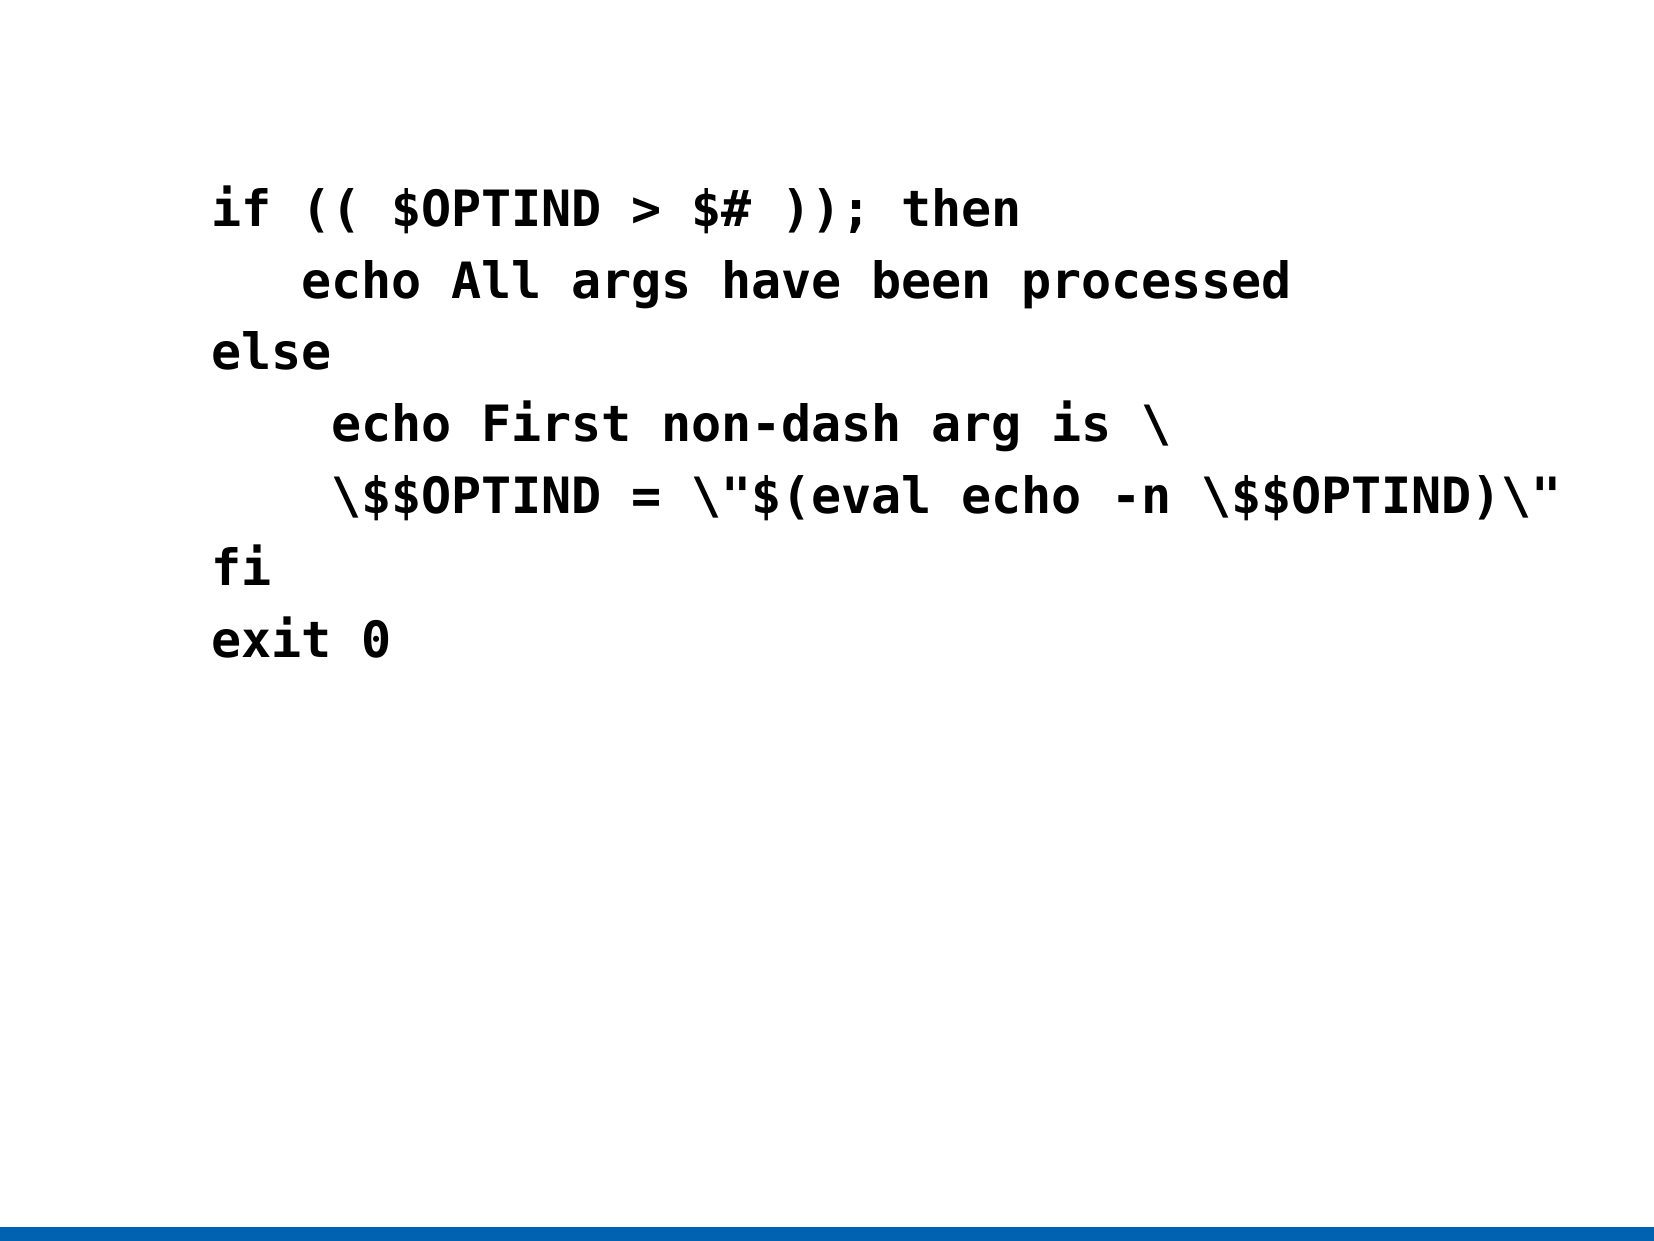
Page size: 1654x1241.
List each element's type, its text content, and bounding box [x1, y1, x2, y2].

list if (( $OPTIND > $# )); then echo All args have been processed else echo First non-dash arg is \ \$$OPTIND = \"$(eval echo -n \$$OPTIND)\" fi exit 0 [76, 168, 1595, 988]
